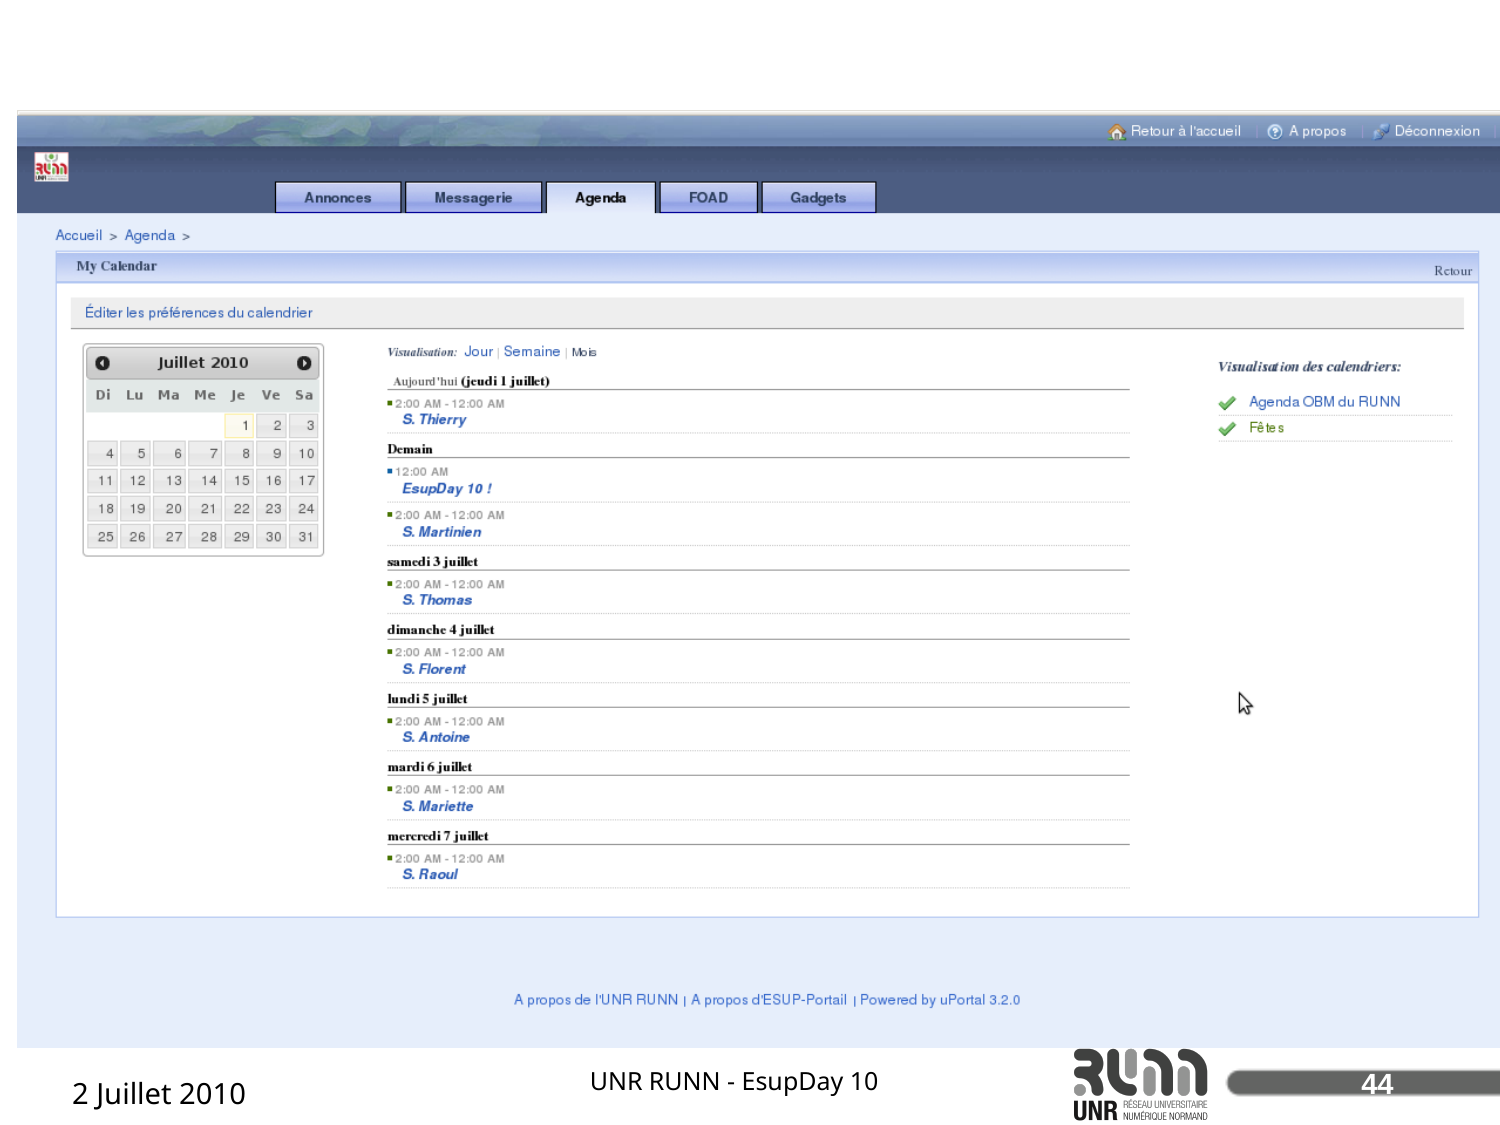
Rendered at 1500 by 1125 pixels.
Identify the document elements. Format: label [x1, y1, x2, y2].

picture [17, 110, 1500, 1125]
picture [1220, 1065, 1500, 1103]
